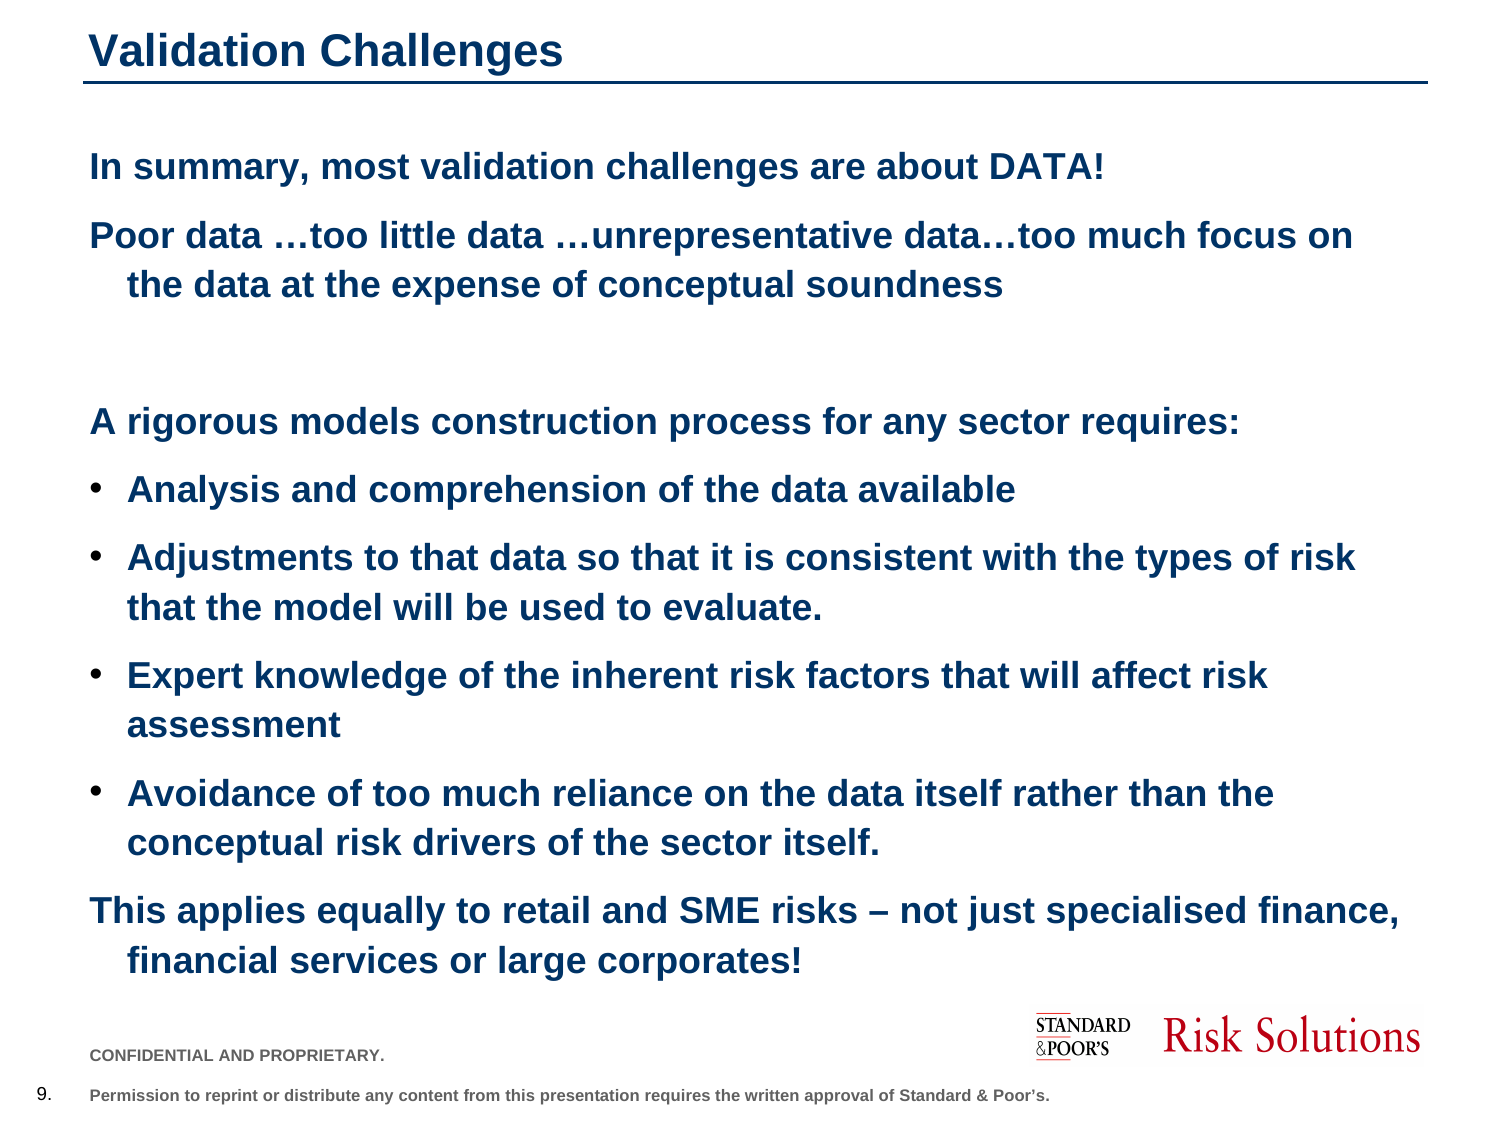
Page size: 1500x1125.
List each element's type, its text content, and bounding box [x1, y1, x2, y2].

list In summary, most validation challenges are about DATA! Poor data …too little data …unrepresentative data…too much focus on the data at the expense of conceptual soundness A rigorous models construction process for any sector requires: Analysis and comprehension of the data available Adjustments to that data so that it is consistent with the types of risk that the model will be used to evaluate. Expert knowledge of the inherent risk factors that will affect risk assessment Avoidance of too much reliance on the data itself rather than the conceptual risk drivers of the sector itself. This applies equally to retail and SME risks – not just specialised finance, financial services or large corporates! [74, 130, 1426, 982]
picture [1029, 1004, 1424, 1067]
title Validation Challenges [73, 8, 1429, 85]
